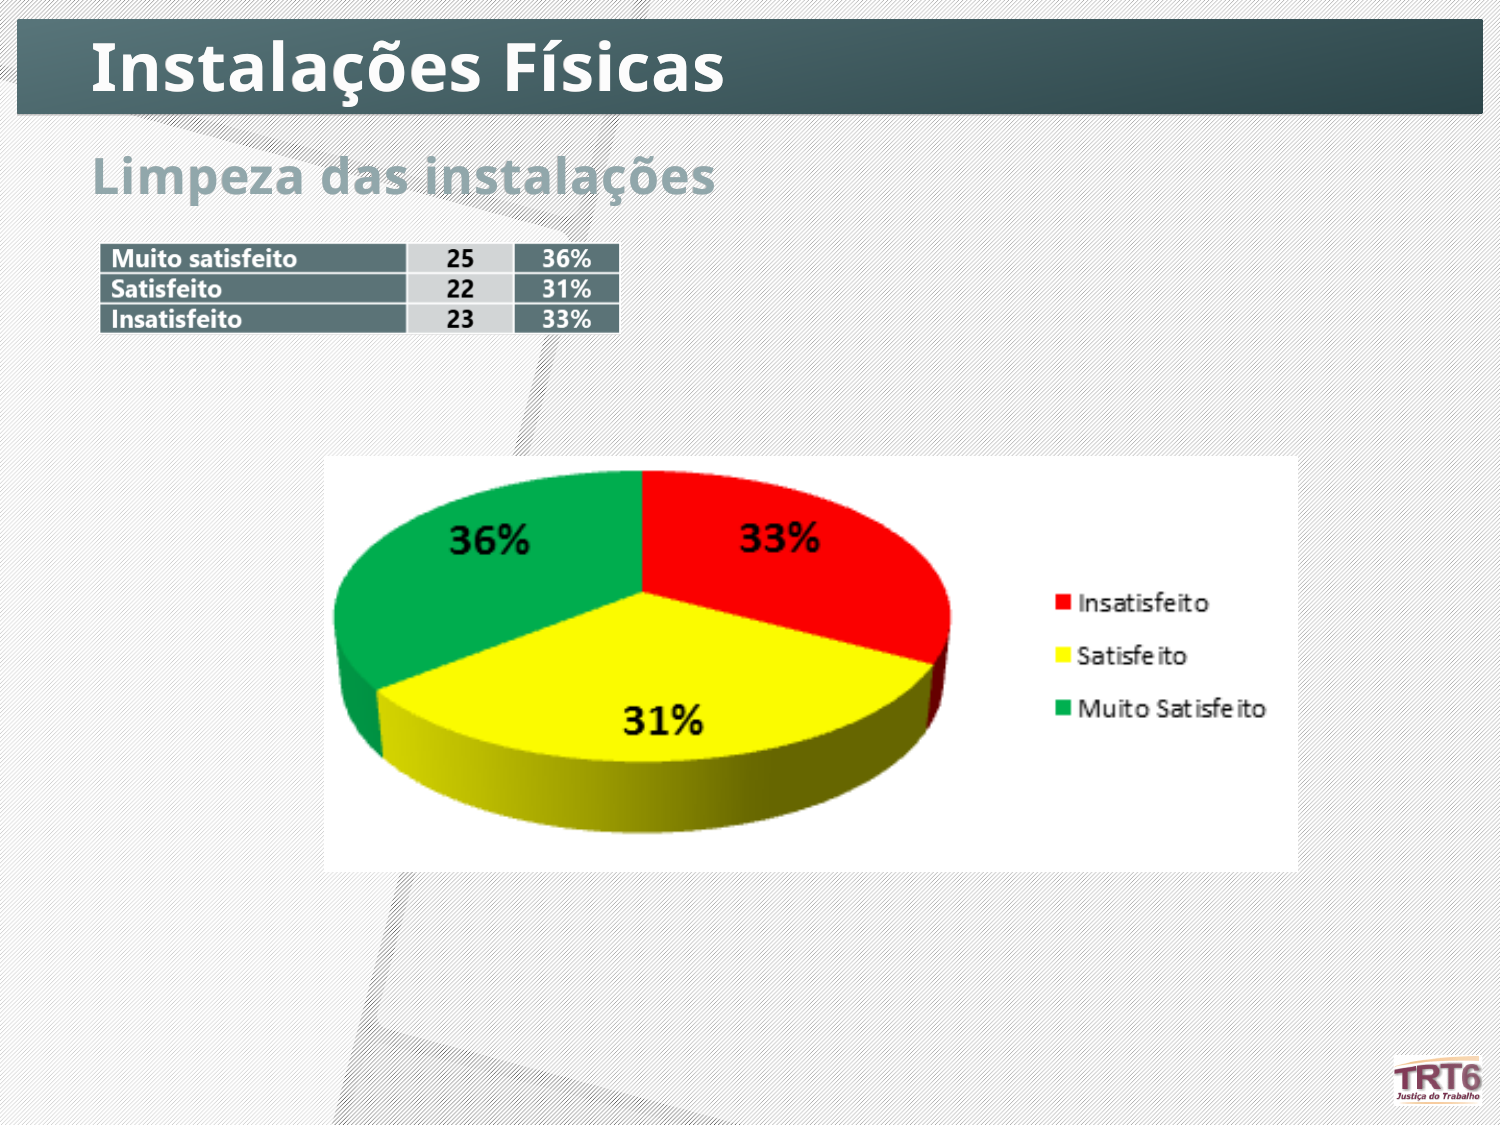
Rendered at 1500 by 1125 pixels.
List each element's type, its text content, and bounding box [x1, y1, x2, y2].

picture [324, 456, 1298, 872]
text_box Instalações Físicas [77, 18, 1270, 113]
picture [99, 234, 621, 348]
text_box Limpeza das instalações [77, 137, 1447, 212]
text_box [18, 19, 1482, 114]
picture [1393, 1055, 1483, 1106]
